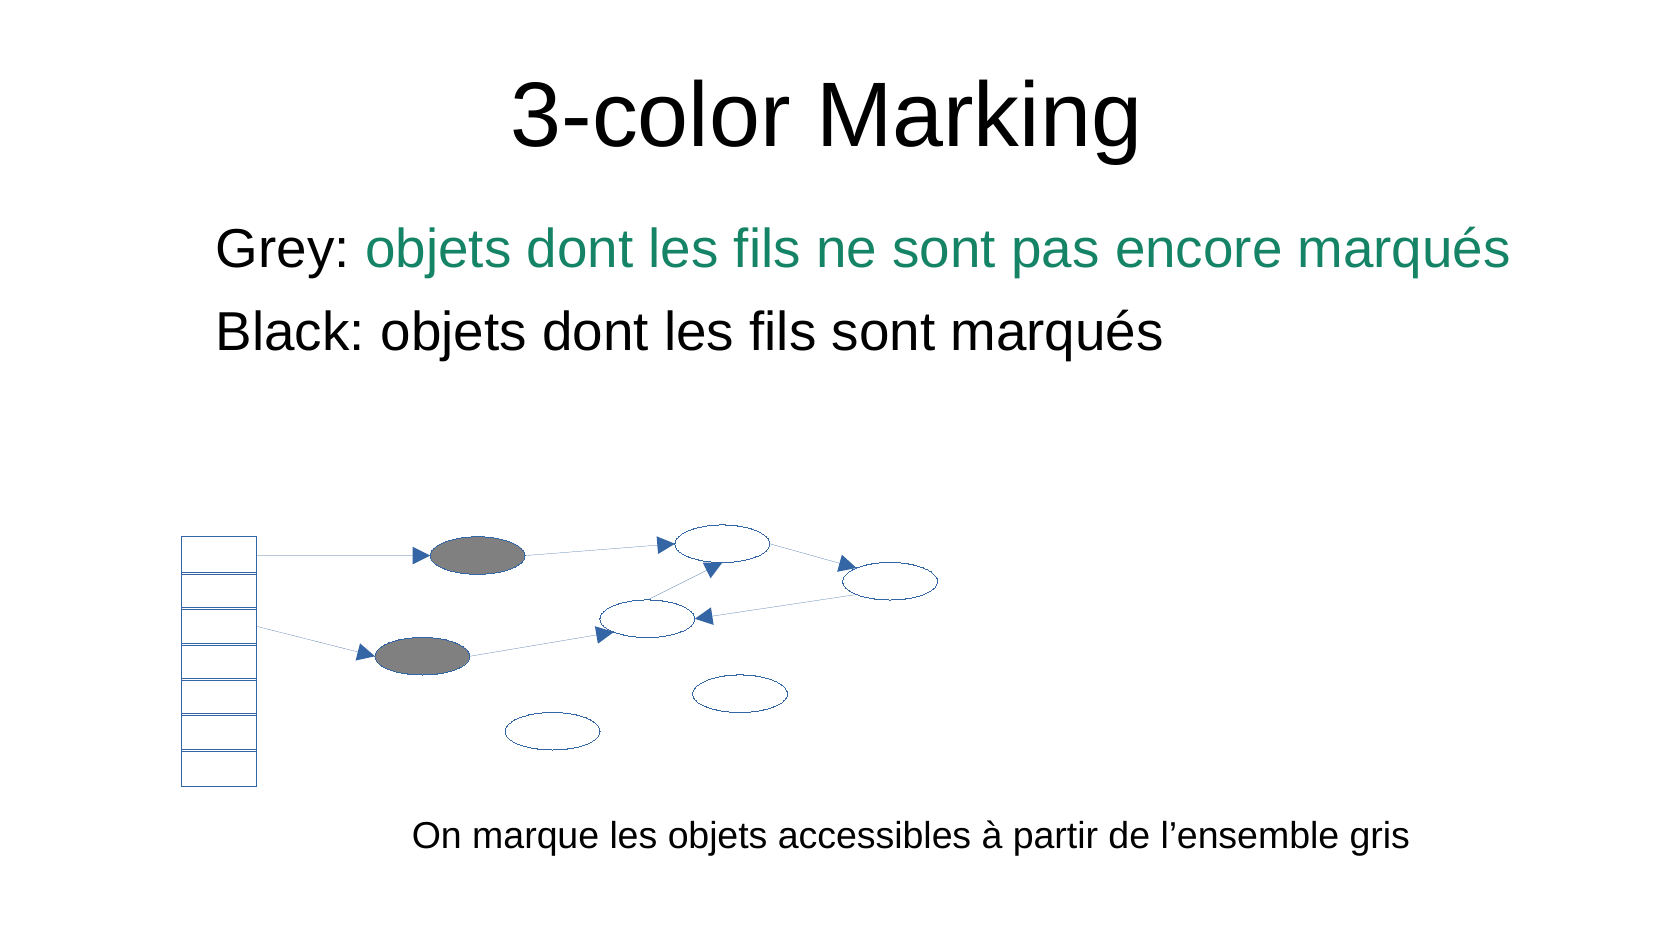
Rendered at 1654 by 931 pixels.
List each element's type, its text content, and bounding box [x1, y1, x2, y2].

list Grey: objets dont les fils ne sont pas encore marqués Black: objets dont les fils sont marqués [82, 217, 1571, 488]
text_box On marque les objets accessibles à partir de l’ensemble gris [397, 807, 1428, 865]
text_box [375, 637, 470, 676]
title 3-color Marking [82, 37, 1571, 193]
text_box [430, 536, 525, 575]
